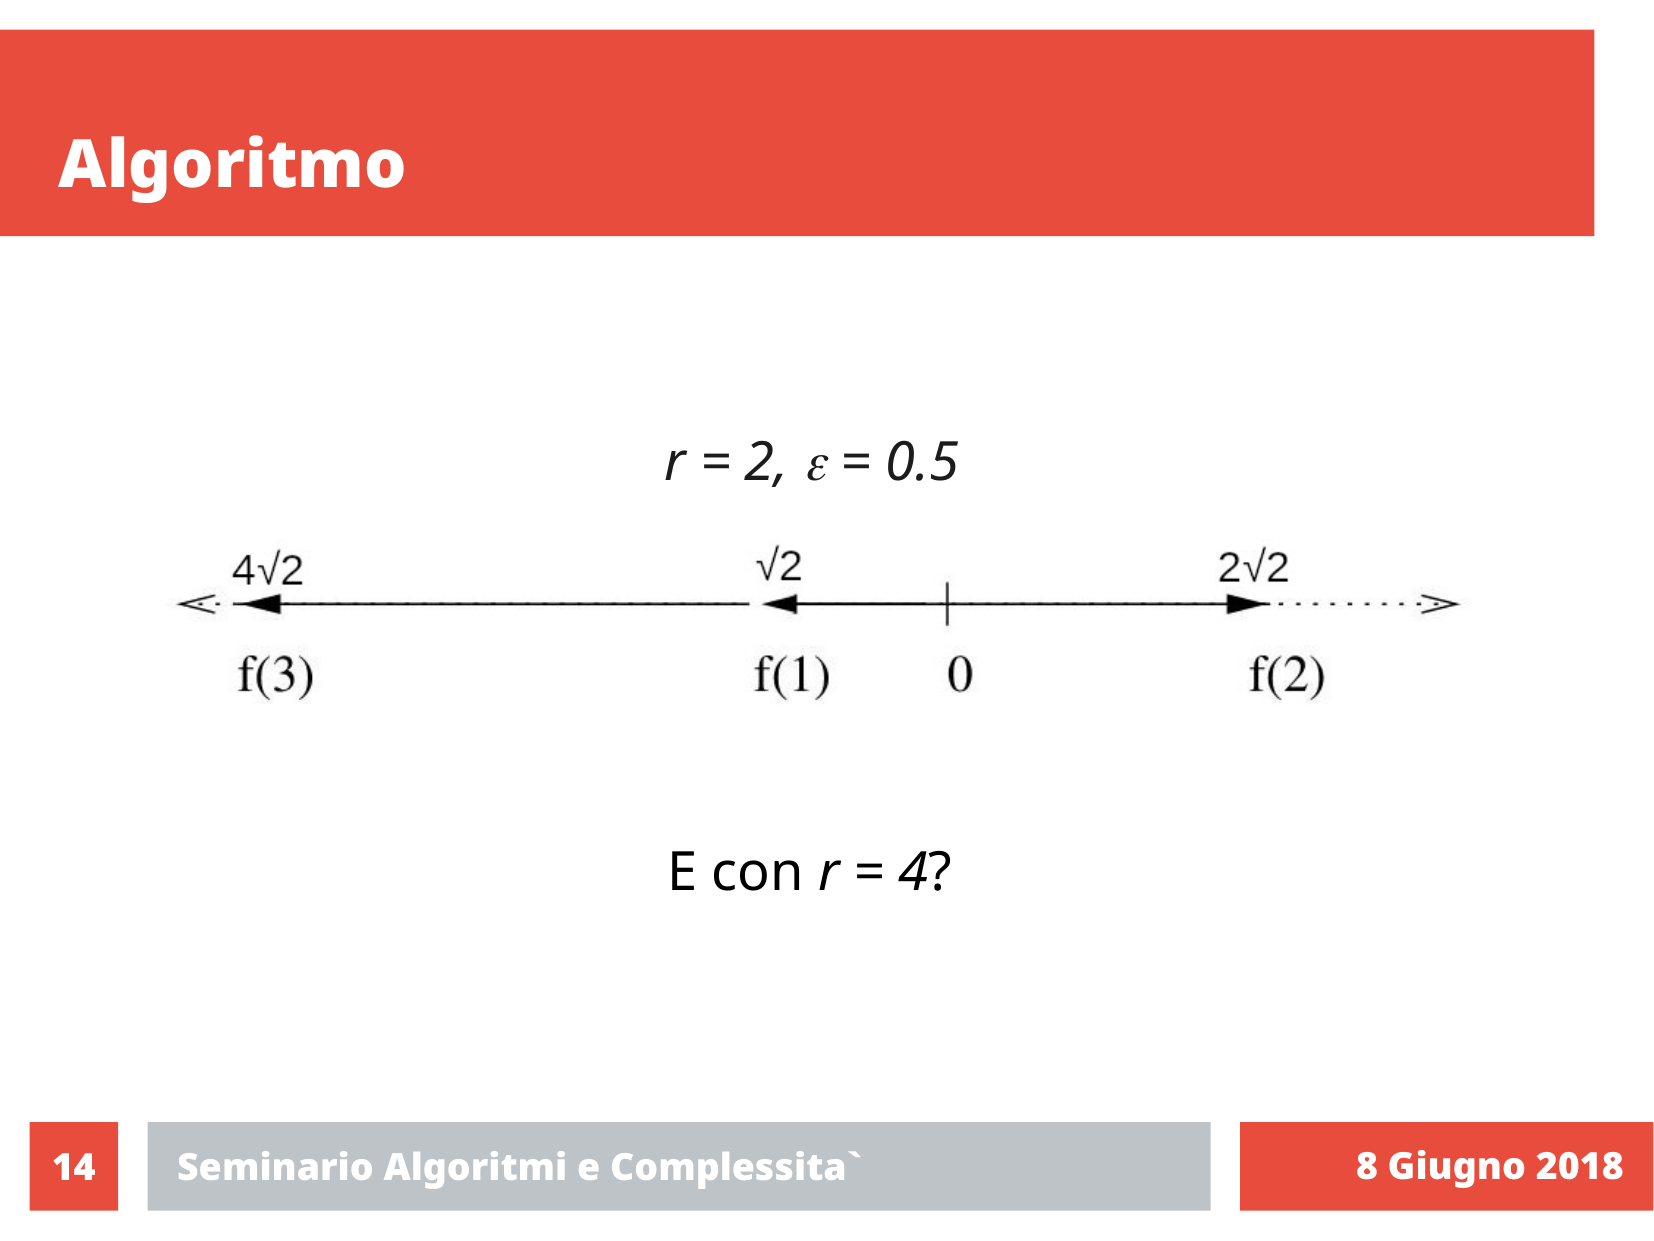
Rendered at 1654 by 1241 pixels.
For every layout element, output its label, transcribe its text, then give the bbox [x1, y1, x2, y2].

picture [135, 539, 1590, 740]
list r = 2, ε = 0.5 [59, 324, 1565, 1093]
title Algoritmo [59, 59, 1595, 207]
text_box E con r = 4? [75, 824, 1546, 901]
